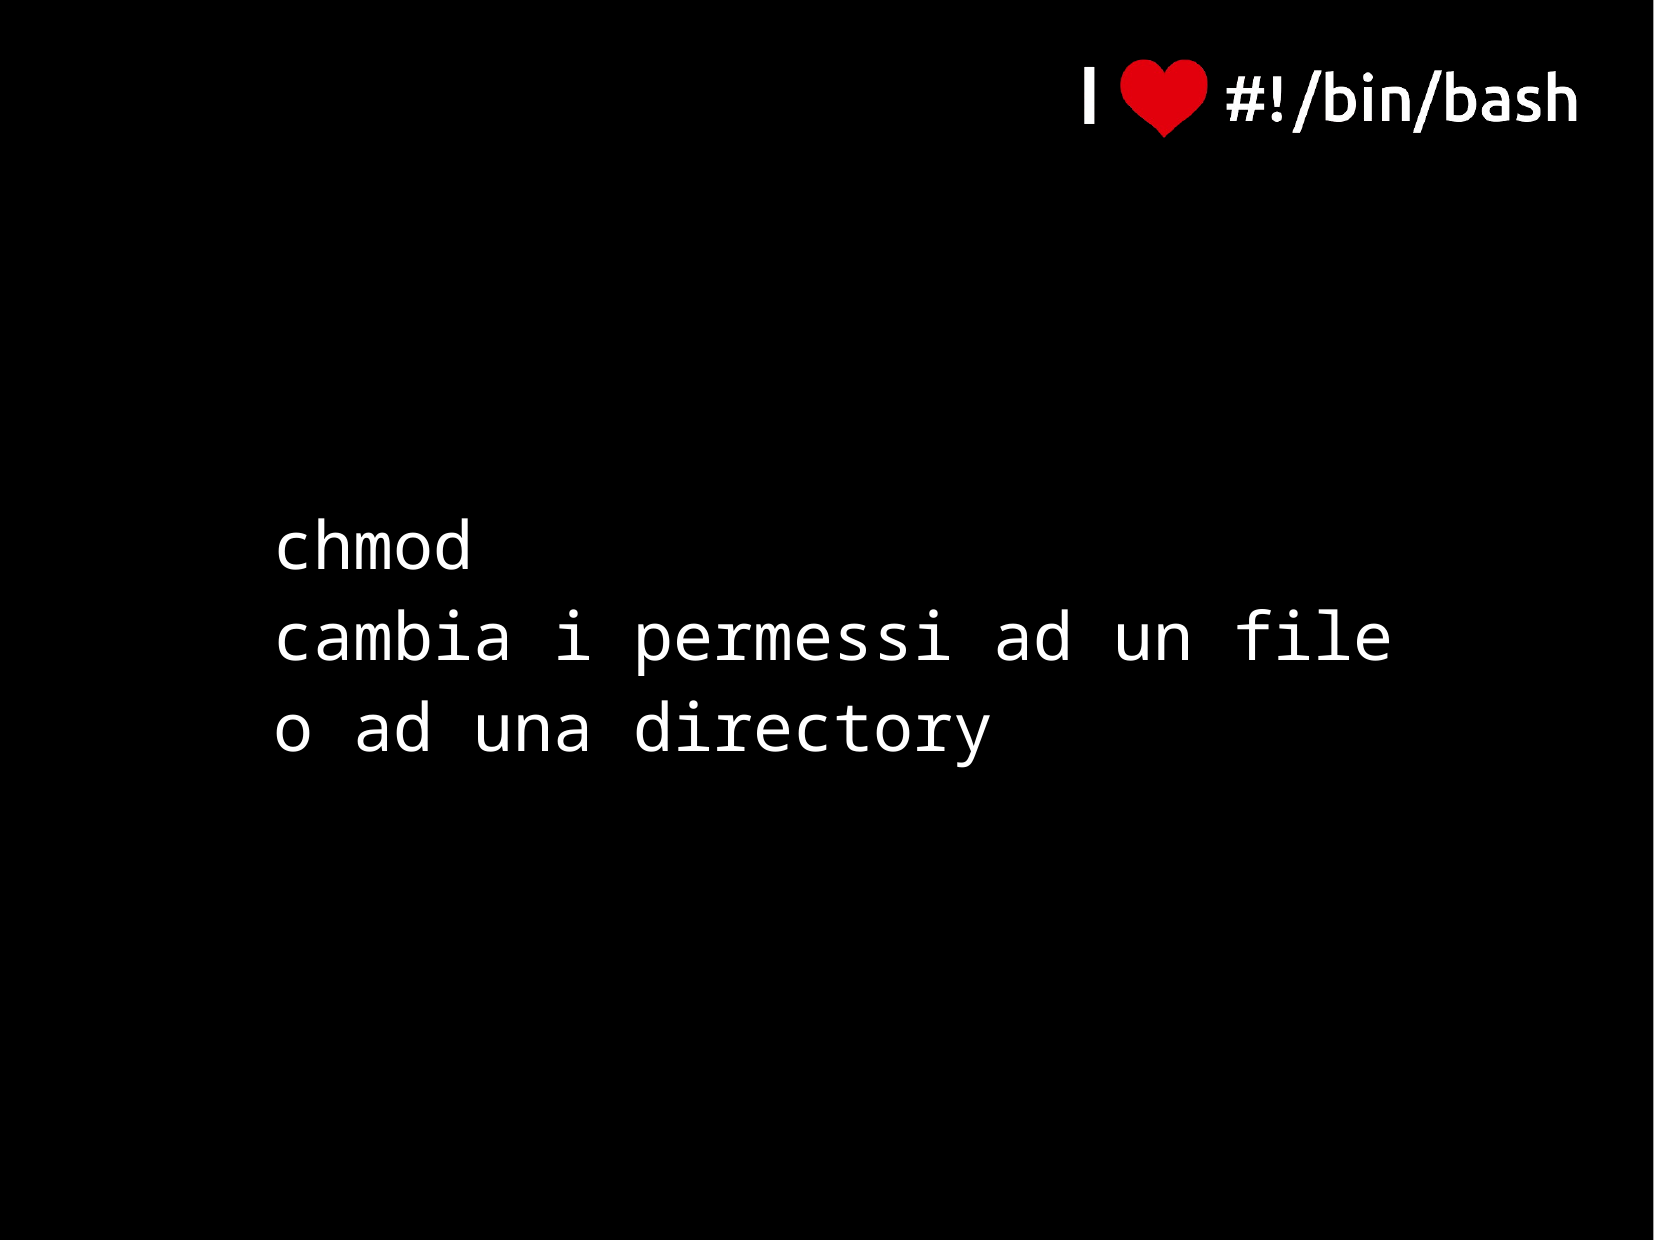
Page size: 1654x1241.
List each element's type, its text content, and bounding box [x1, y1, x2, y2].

picture [1064, 45, 1595, 154]
text_box chmod cambia i permessi ad un file o ad una directory [259, 491, 1416, 740]
